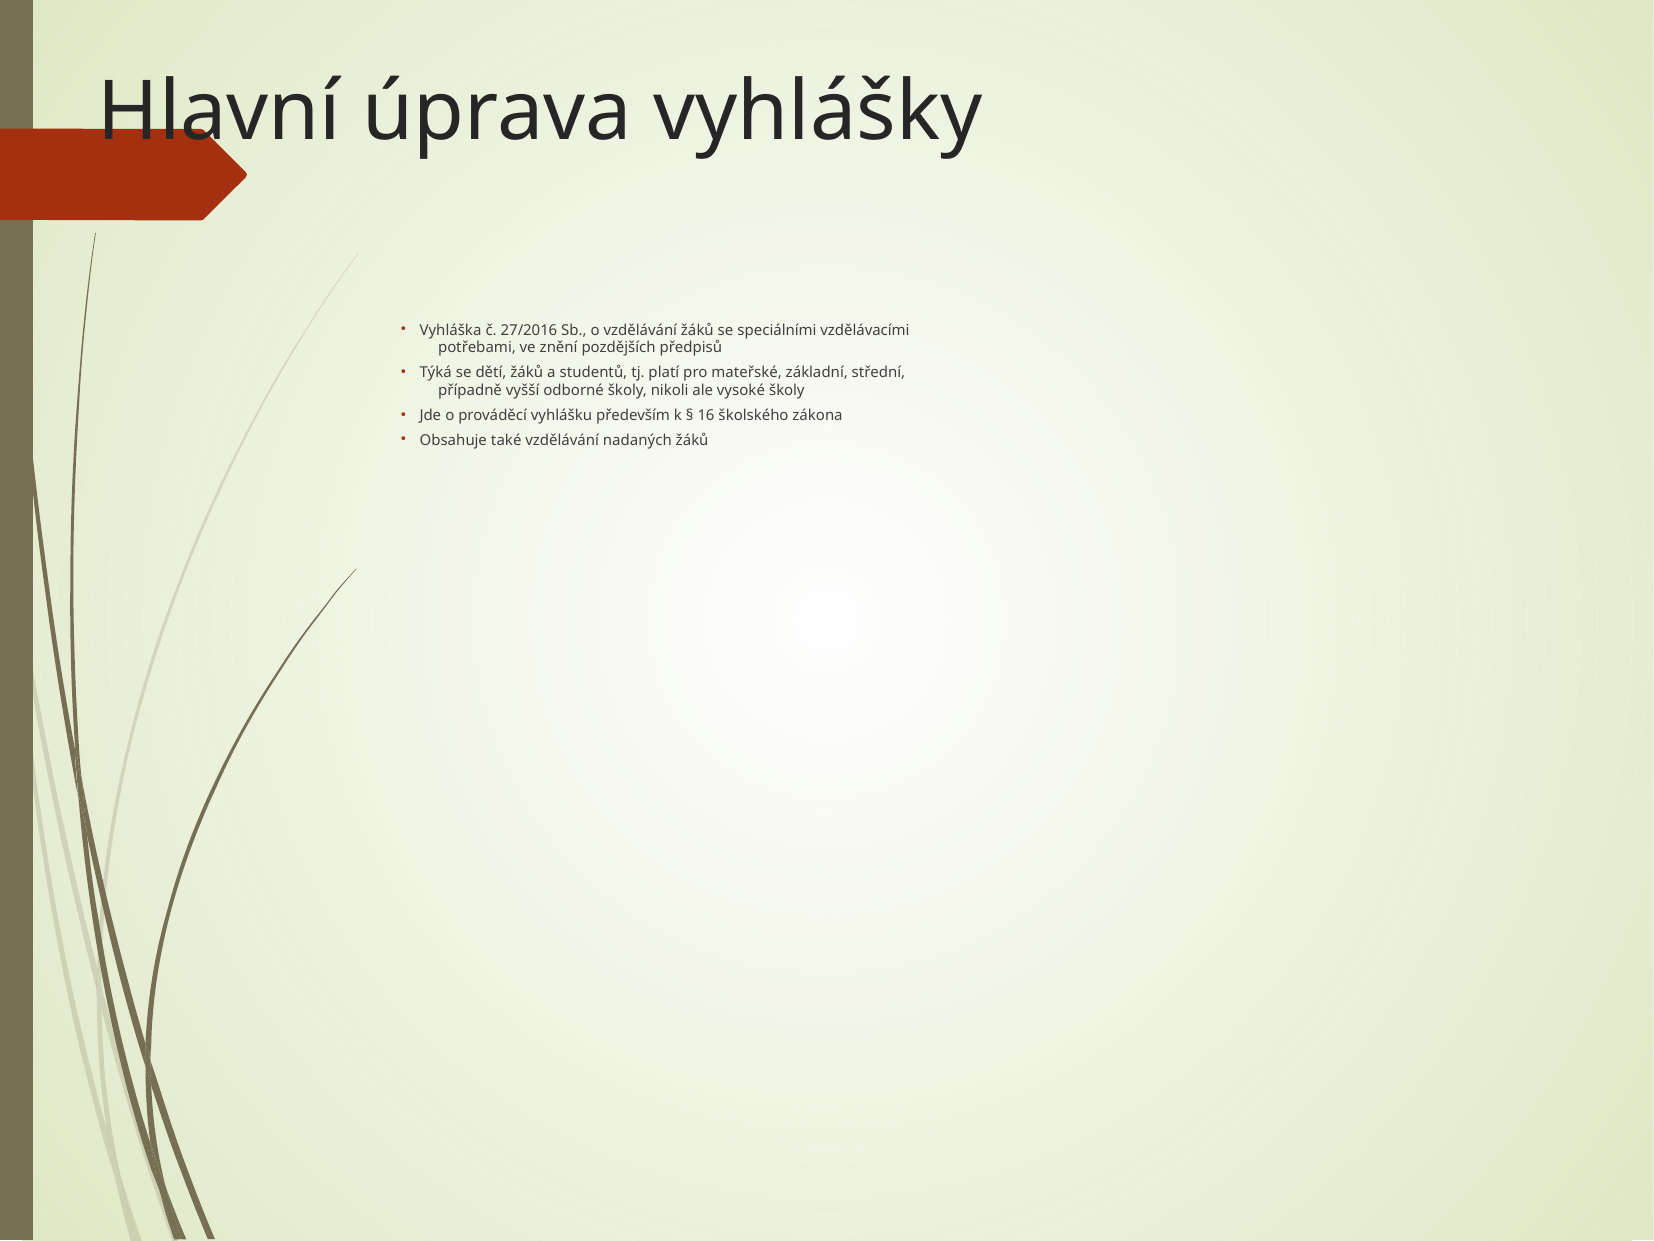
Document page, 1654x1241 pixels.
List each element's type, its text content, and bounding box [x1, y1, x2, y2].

list Vyhláška č. 27/2016 Sb., o vzdělávání žáků se speciálními vzdělávacími potřebami, ve znění pozdějších předpisů Týká se dětí, žáků a studentů, tj. platí pro mateřské, základní, střední, případně vyšší odborné školy, nikoli ale vysoké školy Jde o prováděcí vyhlášku především k § 16 školského zákona Obsahuje také vzdělávání nadaných žáků [0, 290, 1489, 1010]
title Hlavní úprava vyhlášky [0, 49, 1489, 257]
